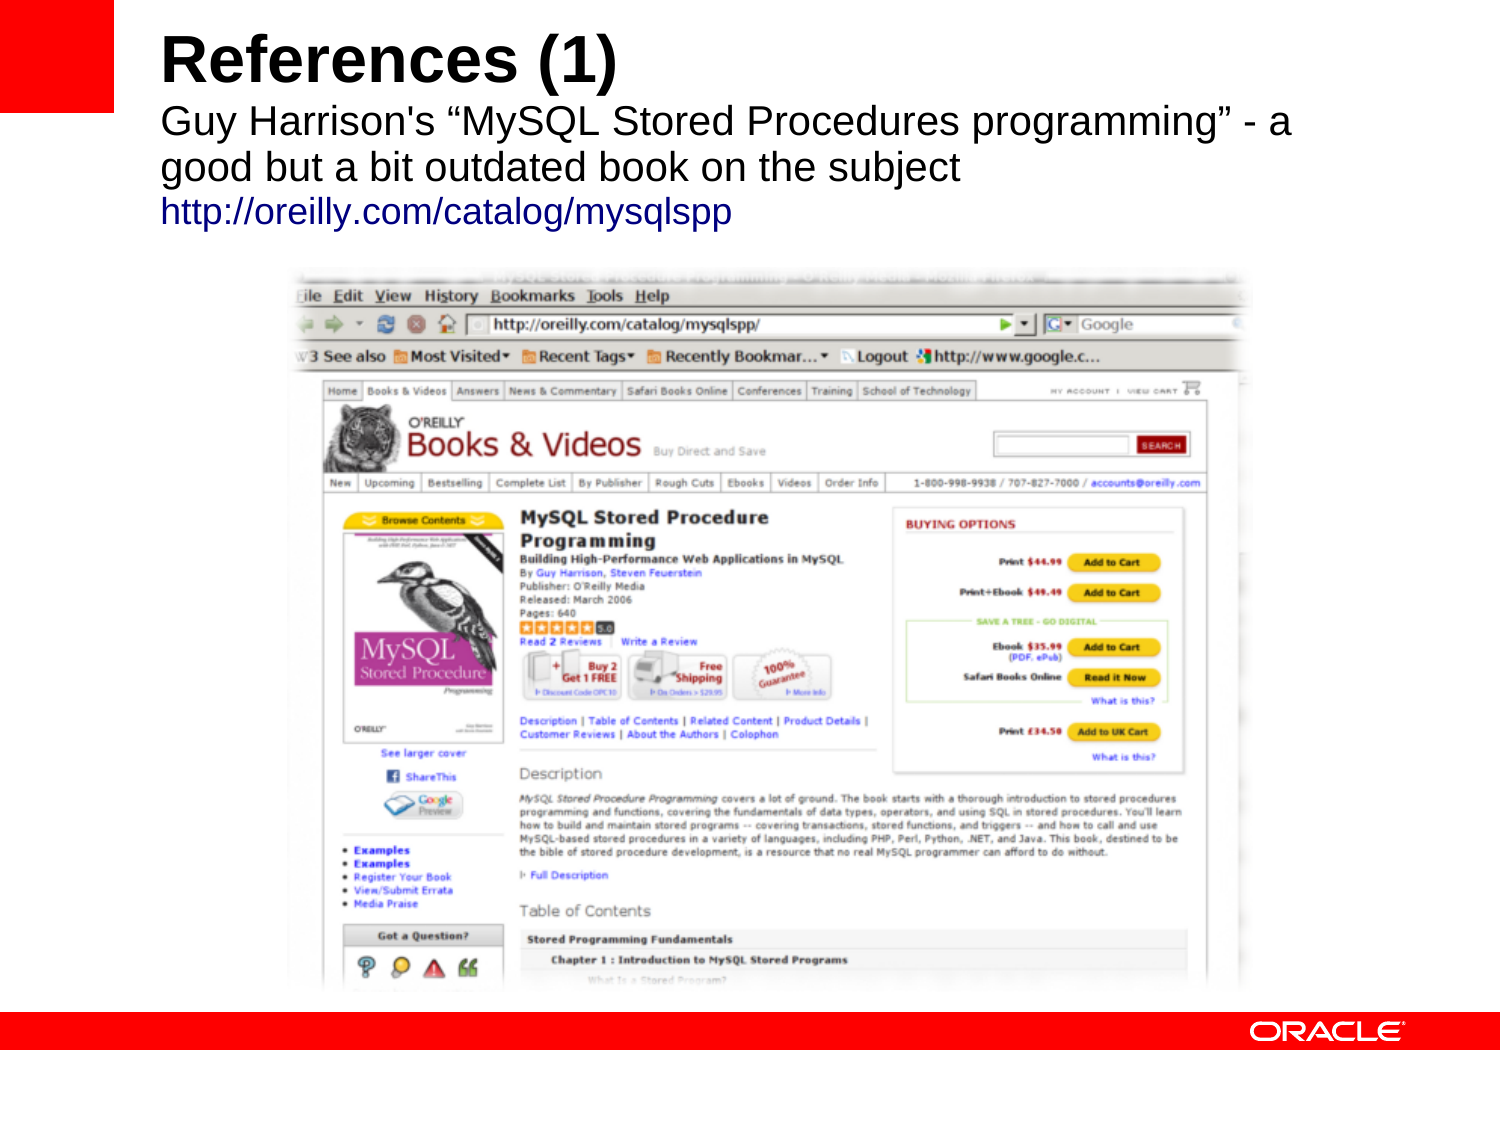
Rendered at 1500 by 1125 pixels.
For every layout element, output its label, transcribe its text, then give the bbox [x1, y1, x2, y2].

picture [0, 0, 114, 113]
title References (1) Guy Harrison's “MySQL Stored Procedures programming” - a good but a bit outdated book on the subject http://oreilly.com/catalog/mysqlspp [145, 14, 1390, 240]
picture [0, 1012, 1500, 1050]
picture [287, 267, 1253, 992]
